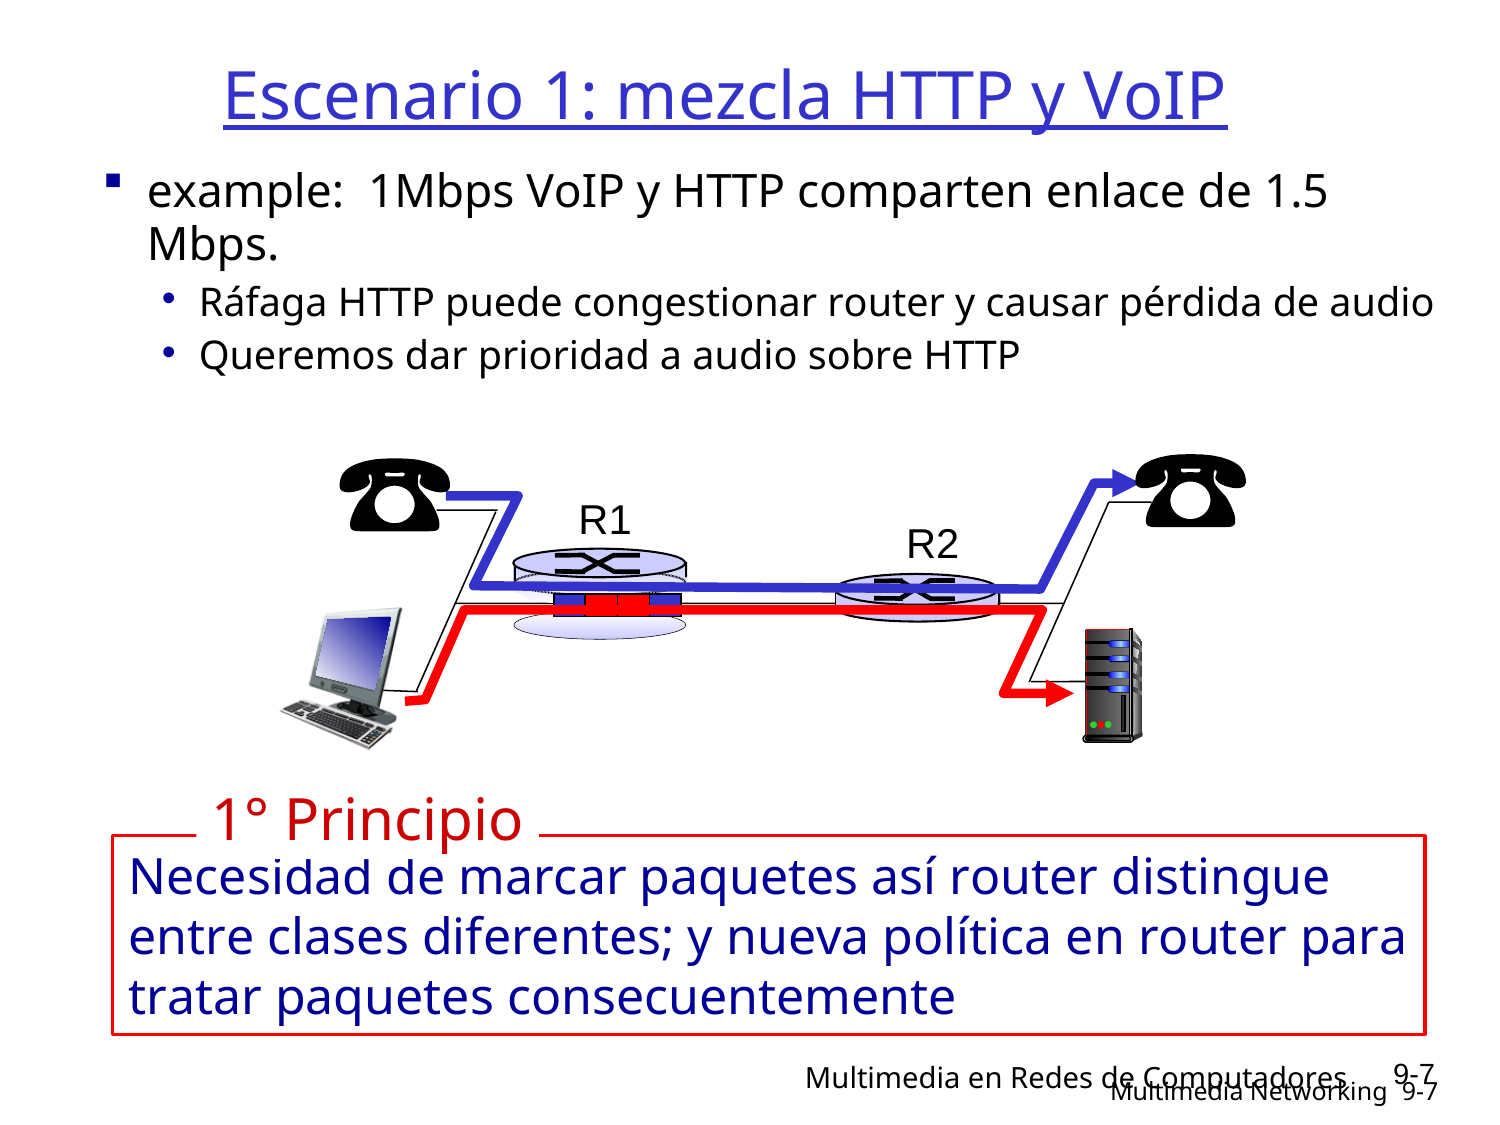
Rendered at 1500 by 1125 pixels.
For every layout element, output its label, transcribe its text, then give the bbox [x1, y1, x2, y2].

slide_number 9-<number> [1387, 1068, 1500, 1113]
footer Multimedia Networking [1079, 1067, 1403, 1110]
text_box [842, 574, 993, 584]
list example: 1Mbps VoIP y HTTP comparten enlace de 1.5 Mbps. Ráfaga HTTP puede congestionar router y causar pérdida de audio Queremos dar prioridad a audio sobre HTTP [87, 157, 1462, 422]
text_box [847, 615, 989, 622]
picture [1135, 454, 1246, 528]
text_box 1° Principio [196, 774, 539, 860]
text_box [513, 550, 686, 582]
text_box [515, 591, 683, 605]
title Escenario 1: mezcla HTTP y VoIP [87, 0, 1363, 157]
picture [250, 601, 406, 761]
text_box R2 [891, 509, 975, 575]
text_box R1 [563, 485, 647, 551]
text_box [1083, 629, 1143, 743]
text_box Necesidad de marcar paquetes así router distingue entre clases diferentes; y nueva política en router para tratar paquetes consecuentemente [112, 835, 1426, 1035]
text_box [513, 615, 686, 640]
picture [339, 458, 451, 532]
text_box [315, 617, 392, 690]
text_box [836, 593, 998, 605]
